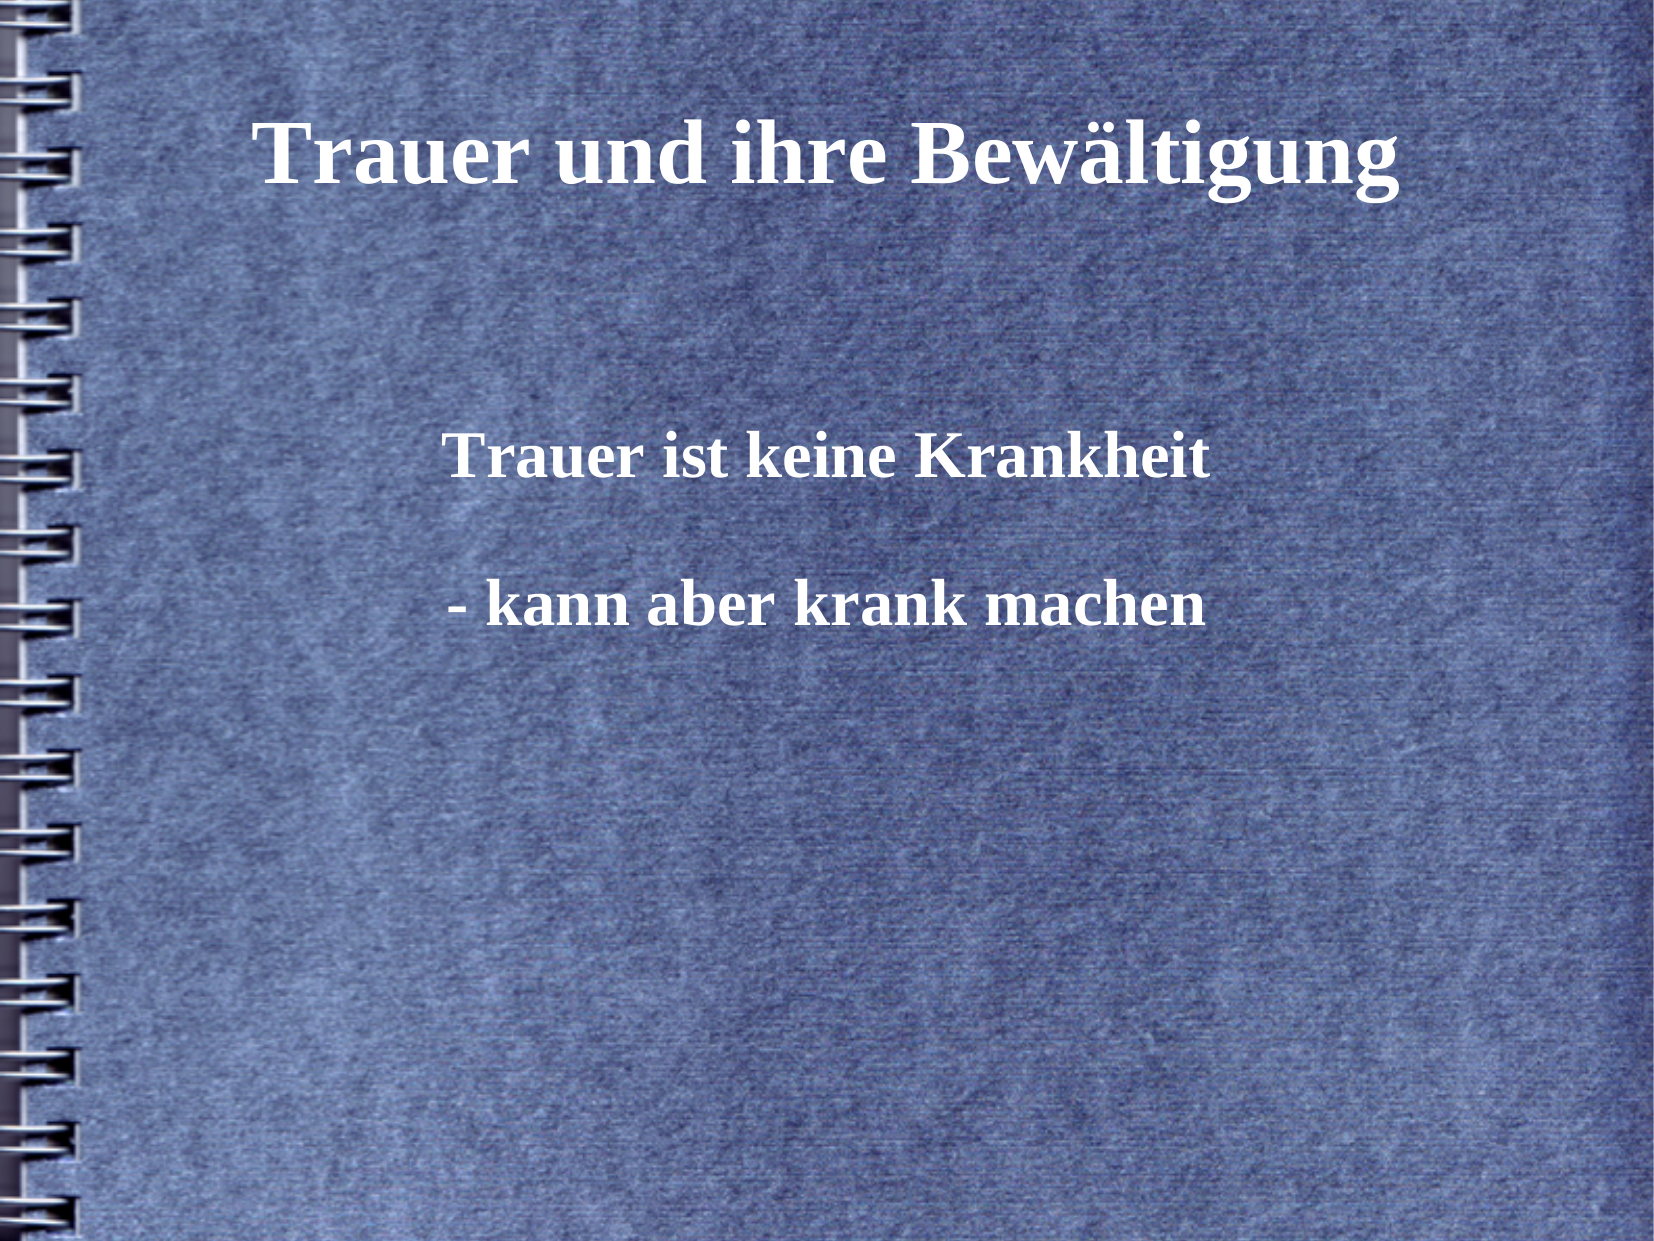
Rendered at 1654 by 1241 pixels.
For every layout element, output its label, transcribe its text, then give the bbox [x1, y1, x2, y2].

subtitle Trauer ist keine Krankheit - kann aber krank machen [82, 49, 1571, 1010]
picture [0, 0, 1654, 1241]
